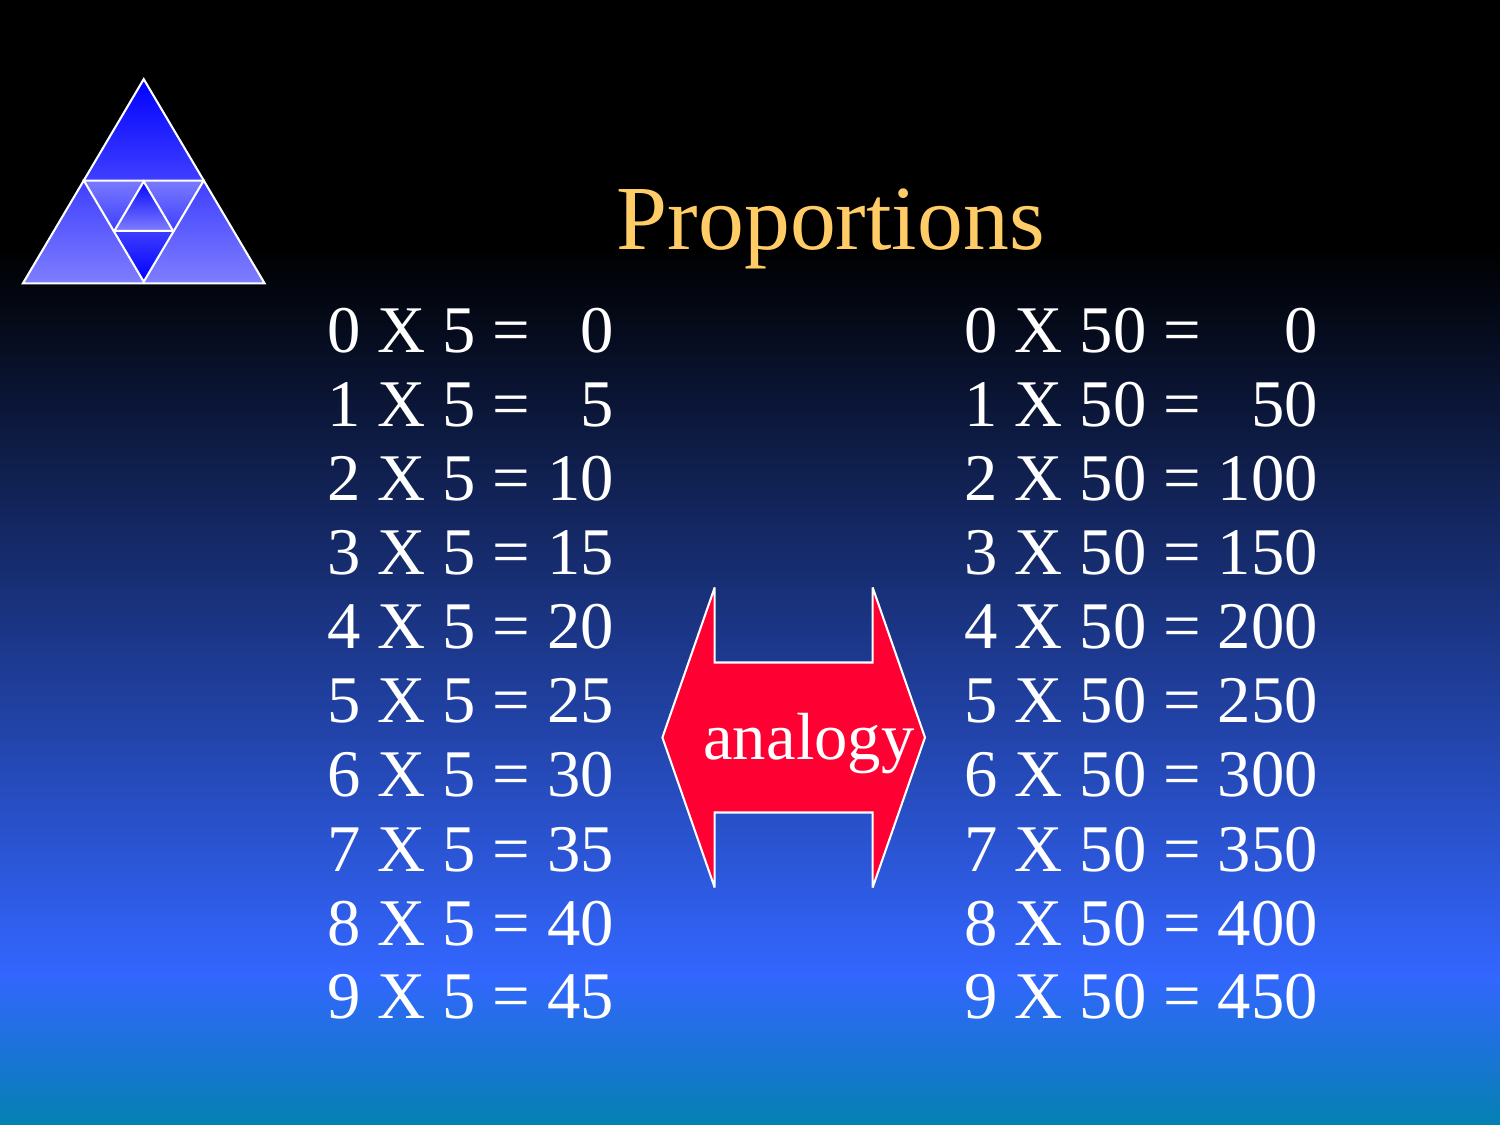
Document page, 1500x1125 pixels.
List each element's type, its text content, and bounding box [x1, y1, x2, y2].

text_box 0 X 50 = 0 1 X 50 = 50 2 X 50 = 100 3 X 50 = 150 4 X 50 = 200 5 X 50 = 250 6 X 50 = 300 7 X 50 = 350 8 X 50 = 400 9 X 50 = 450 [949, 285, 1338, 1042]
text_box 0 X 5 = 0 1 X 5 = 5 2 X 5 = 10 3 X 5 = 15 4 X 5 = 20 5 X 5 = 25 6 X 5 = 30 7 X 5 = 35 8 X 5 = 40 9 X 5 = 45 [312, 285, 700, 1042]
text_box analogy [662, 587, 925, 888]
title Proportions [275, 124, 1388, 313]
